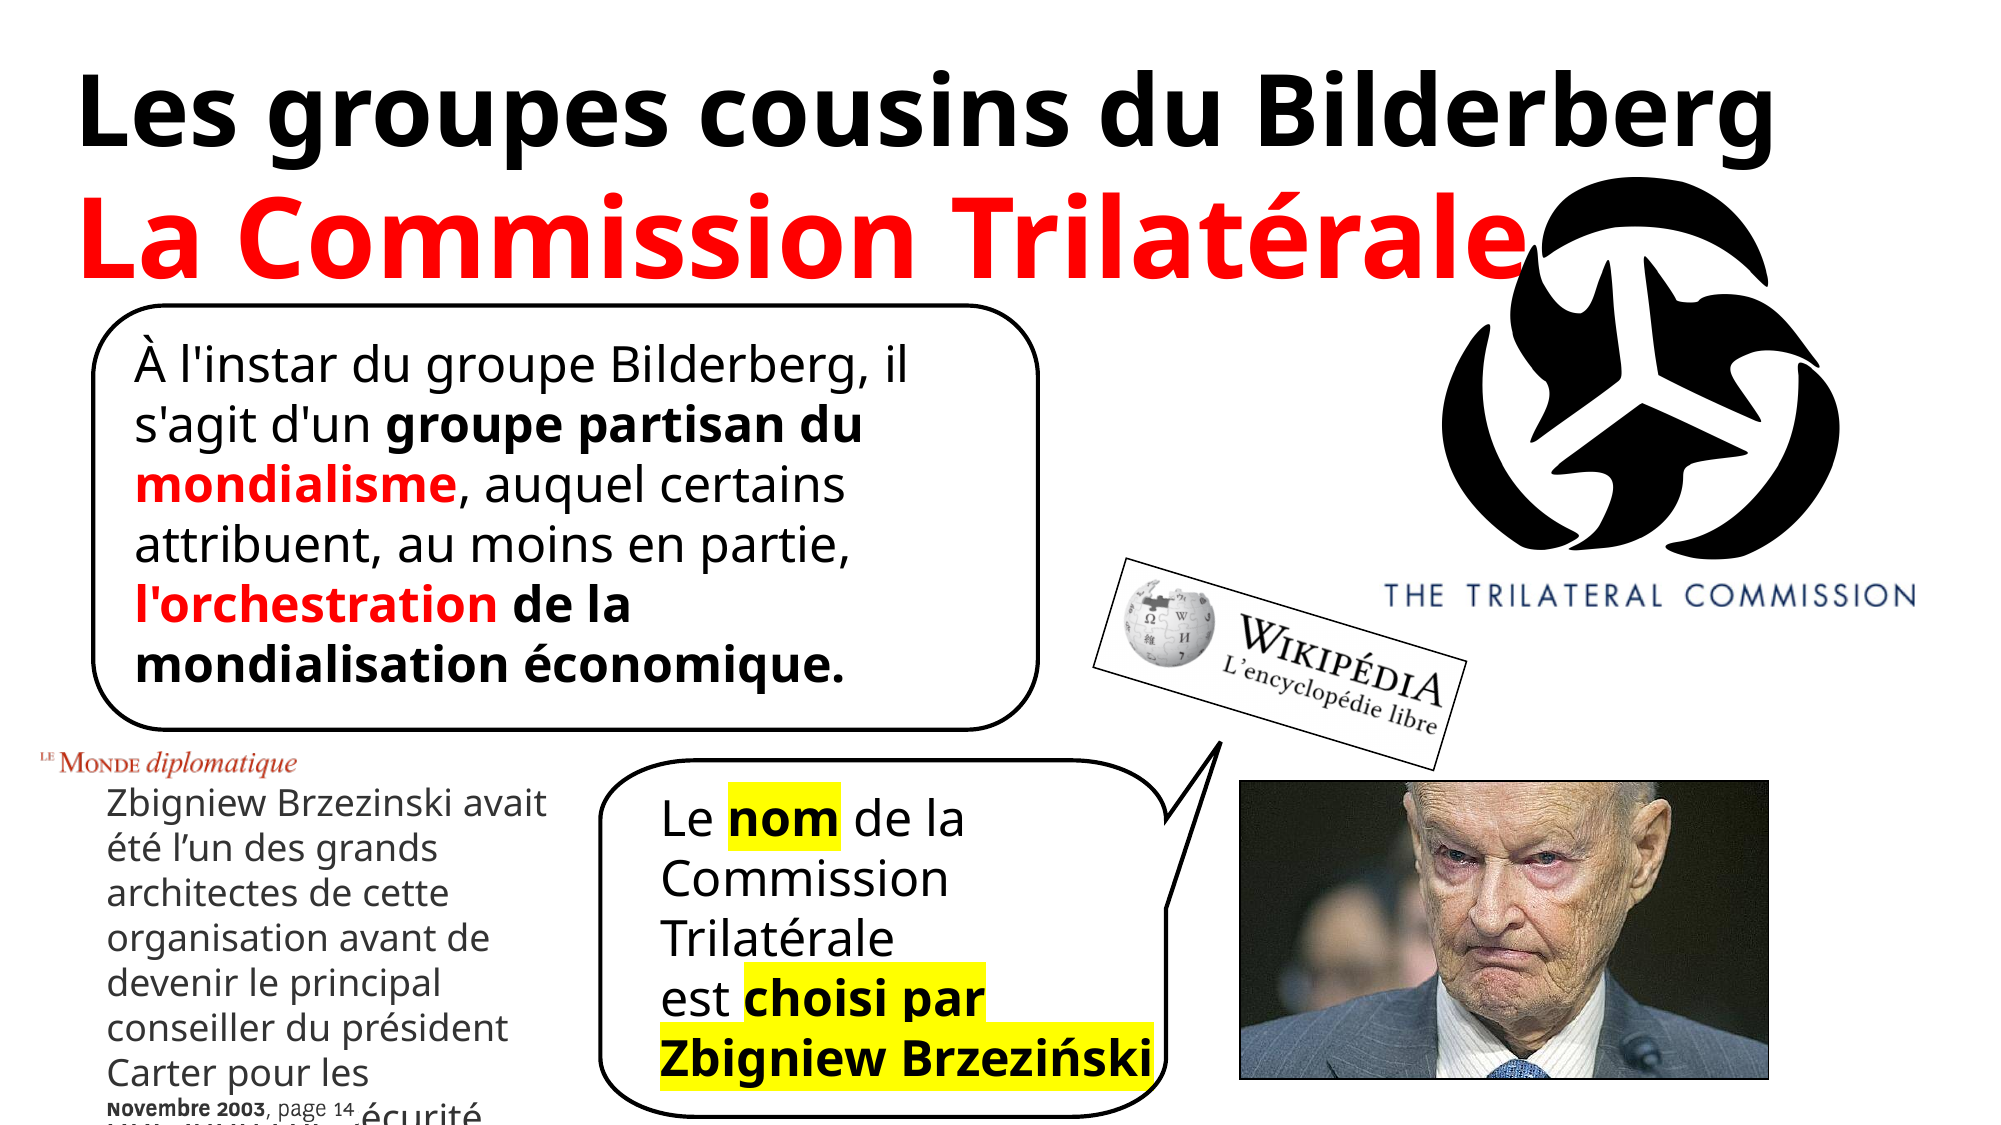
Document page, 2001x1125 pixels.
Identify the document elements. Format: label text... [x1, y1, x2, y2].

text_box Zbigniew Brzezinski avait été l’un des grands architectes de cette organisation avant de devenir le principal conseiller du président Carter pour les questions de sécurité. [91, 770, 566, 1105]
text_box Les groupes cousins du Bilderberg La Commission Trilatérale [143, 308, 988, 312]
text_box Le nom de la Commission Trilatérale est choisi par Zbigniew Brzeziński [1148, 894, 1174, 1097]
picture [1379, 572, 1928, 629]
text_box À l'instar du groupe Bilderberg, il s'agit d'un groupe partisan du mondialisme, auquel certains attribuent, au moins en partie, l'orchestration de la mondialisation économique. [119, 325, 1018, 704]
picture [102, 1096, 358, 1124]
text_box Le nom de la Commission Trilatérale est choisi par Zbigniew Brzeziński [645, 778, 1174, 1097]
picture [40, 751, 301, 779]
picture [1094, 559, 1466, 770]
picture [1440, 175, 1841, 561]
picture [1240, 781, 1768, 1079]
text_box Les groupes cousins du Bilderberg La Commission Trilatérale [59, 39, 1941, 312]
